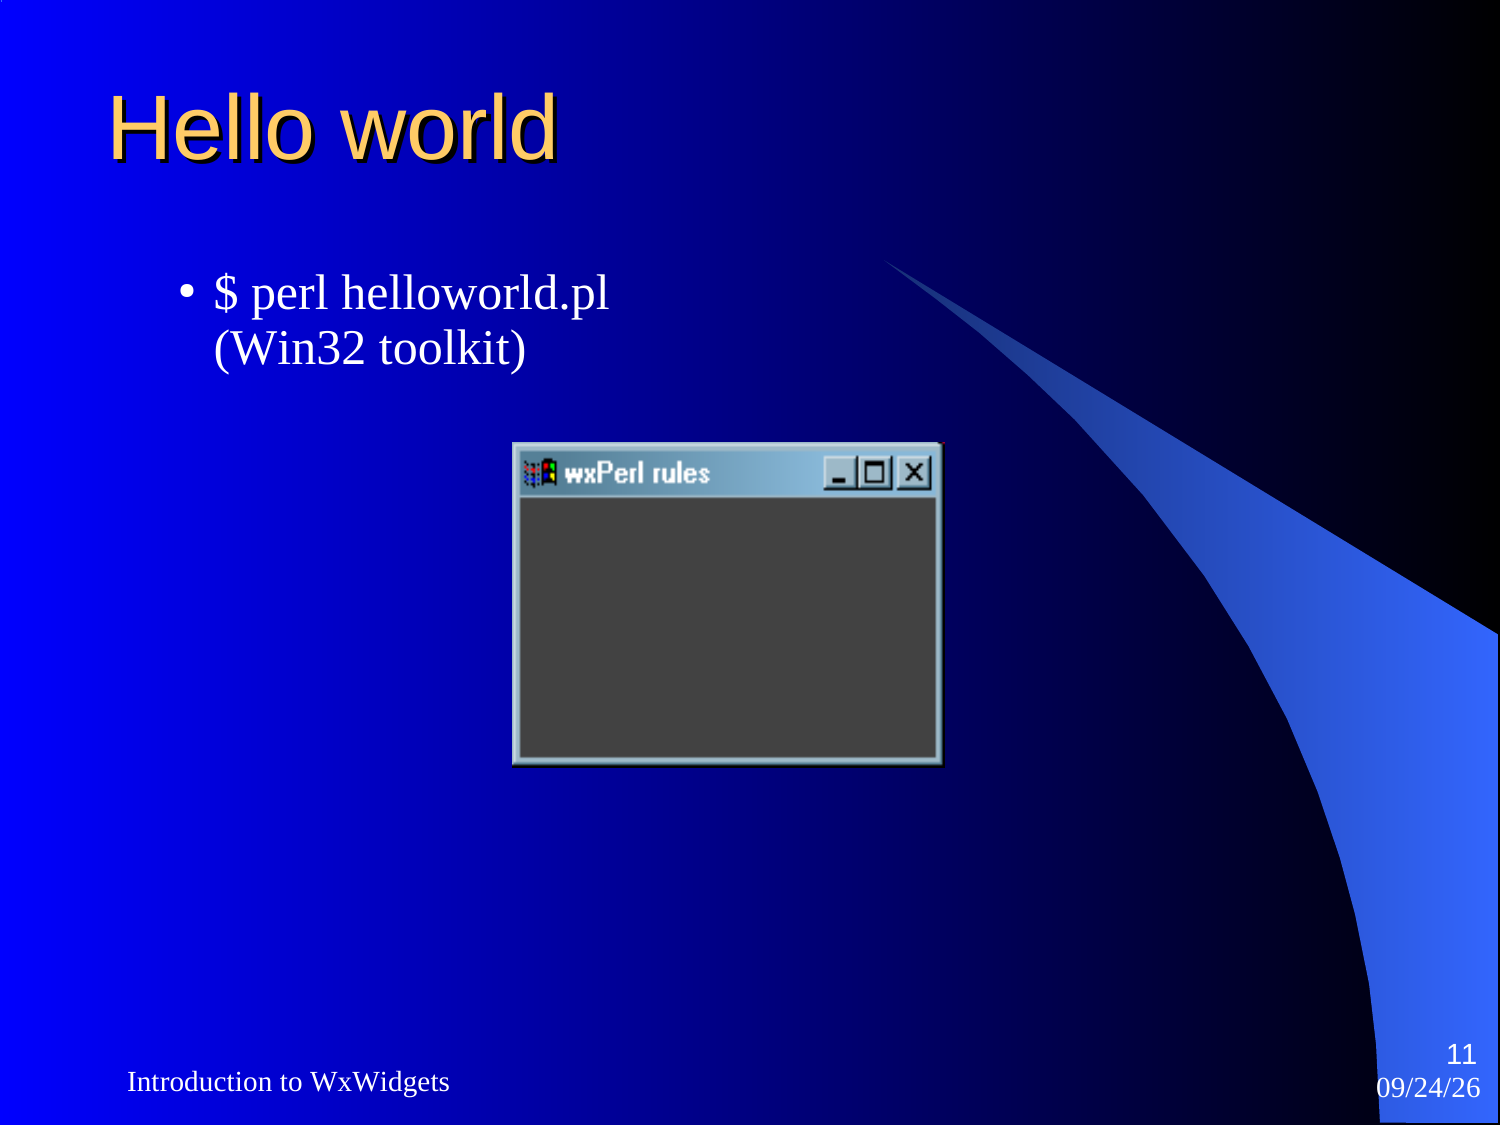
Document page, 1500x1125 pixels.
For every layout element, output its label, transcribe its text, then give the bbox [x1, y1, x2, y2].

list $ perl helloworld.pl (Win32 toolkit) [112, 147, 1388, 1034]
title Hello world [91, 48, 1418, 207]
picture [512, 442, 945, 768]
